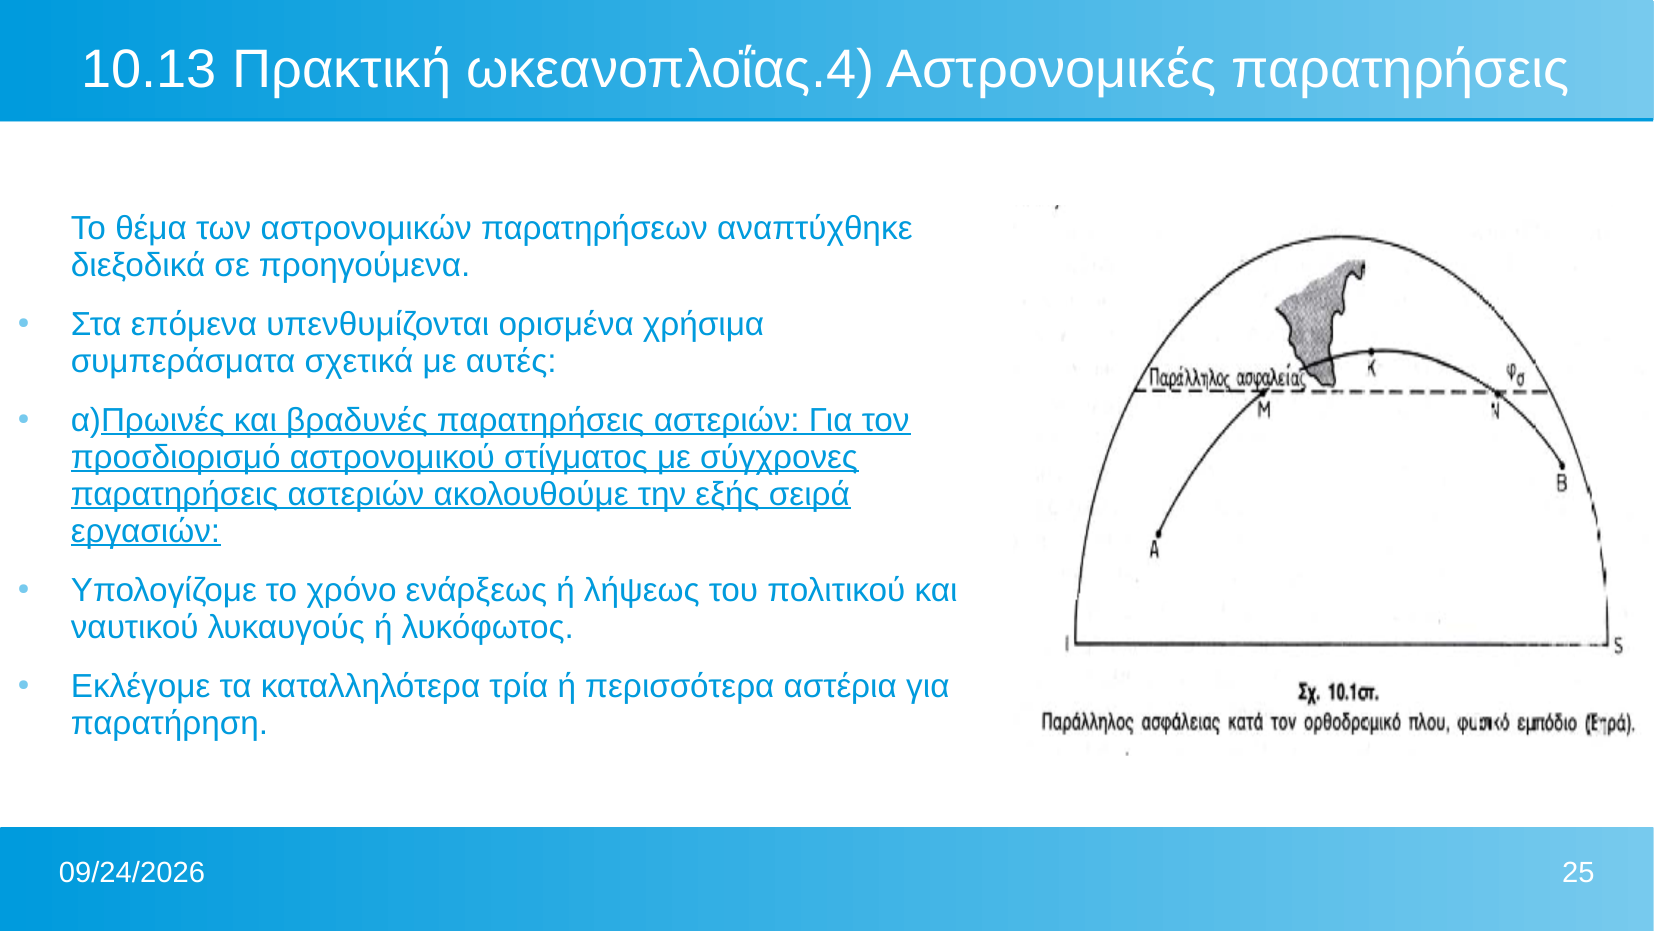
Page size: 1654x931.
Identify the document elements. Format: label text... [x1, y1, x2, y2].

picture [1012, 204, 1651, 756]
title 10.13 Πρακτική ωκεανοπλοΐας.4) Αστρονομικές παρατηρήσεις [59, 29, 1595, 108]
list Το θέμα των αστρονομικών παρατηρήσεων αναπτύχθηκε διεξοδικά σε προηγούμενα. Στα επόμενα υπενθυμίζονται ορισμένα χρήσιμα συμπεράσματα σχετικά με αυτές: α)Πρωινές και βραδυνές παρατηρήσεις αστεριών: Για τον προσδιορισμό αστρονομικού στίγματος με σύγχρονες παρατηρήσεις αστεριών ακολουθούμε την εξής σειρά εργασιών: Υπολογίζομε το χρόνο ενάρξεως ή λήψεως του πολιτικού και ναυτικού λυκαυγούς ή λυκόφωτος. Εκλέγομε τα καταλληλότερα τρία ή περισσότερα αστέρια για παρατήρηση. [0, 150, 976, 788]
